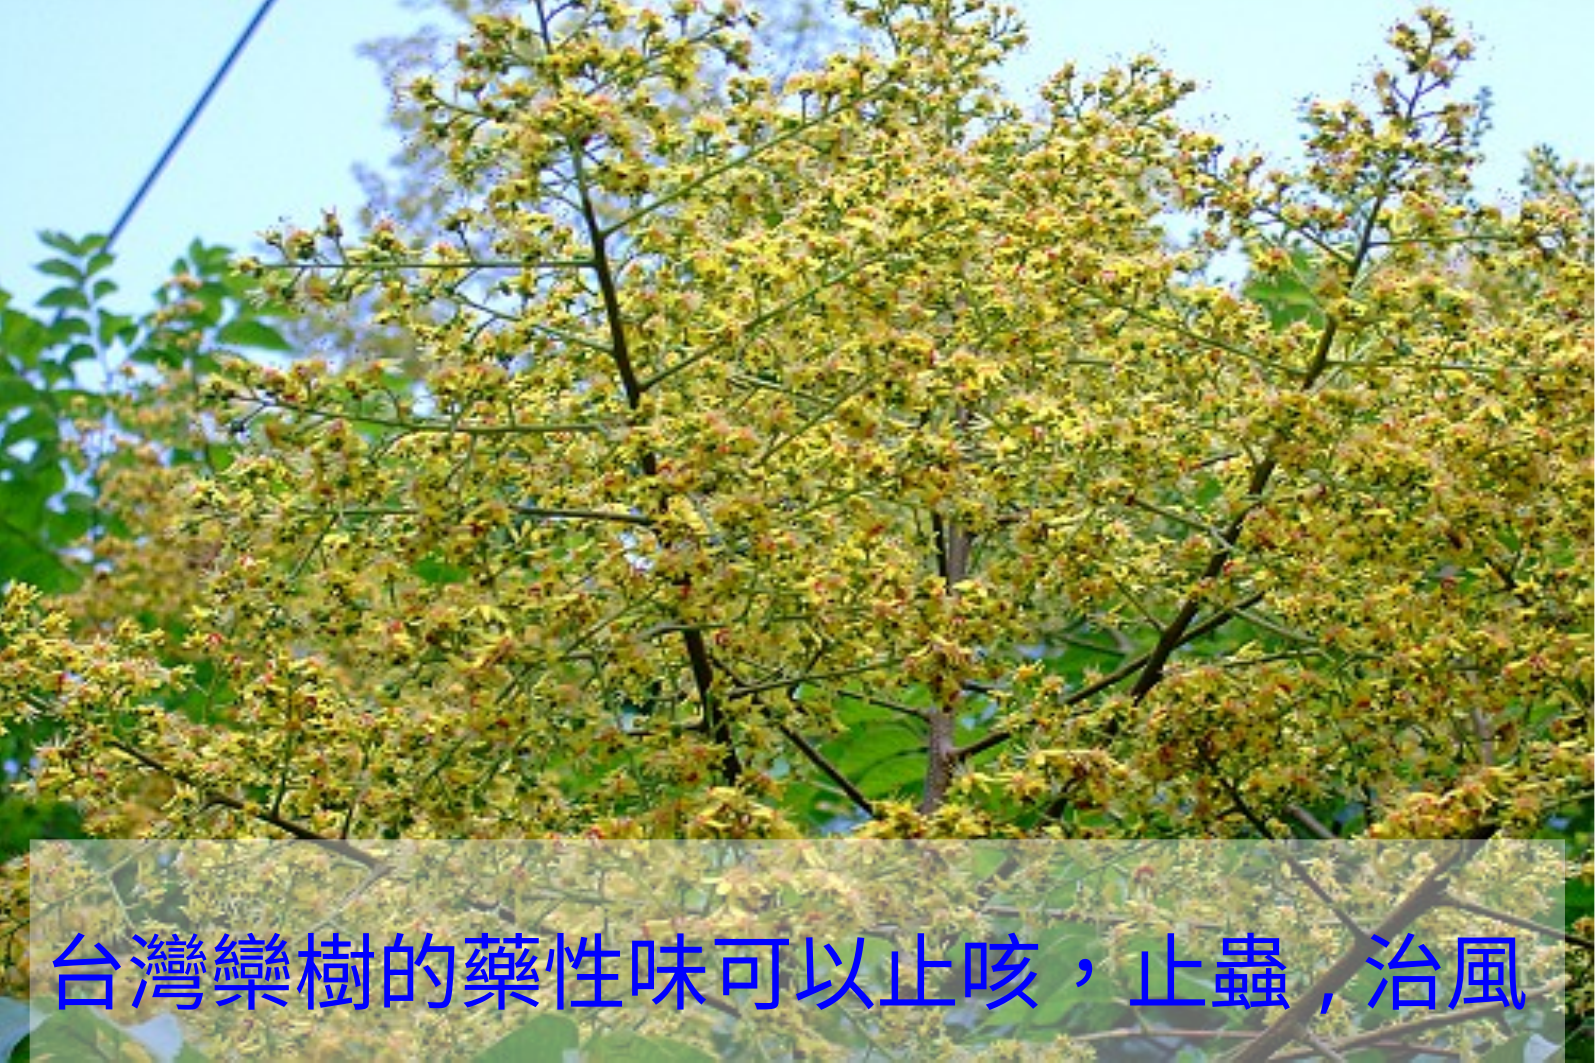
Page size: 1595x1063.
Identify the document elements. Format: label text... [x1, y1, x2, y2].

text_box 台灣欒樹的藥性味可以止咳，止蟲,治風熱咳嗽，風熱目痛，痢疾，尿道炎等。 [29, 839, 1565, 1063]
picture [0, 0, 1595, 1063]
